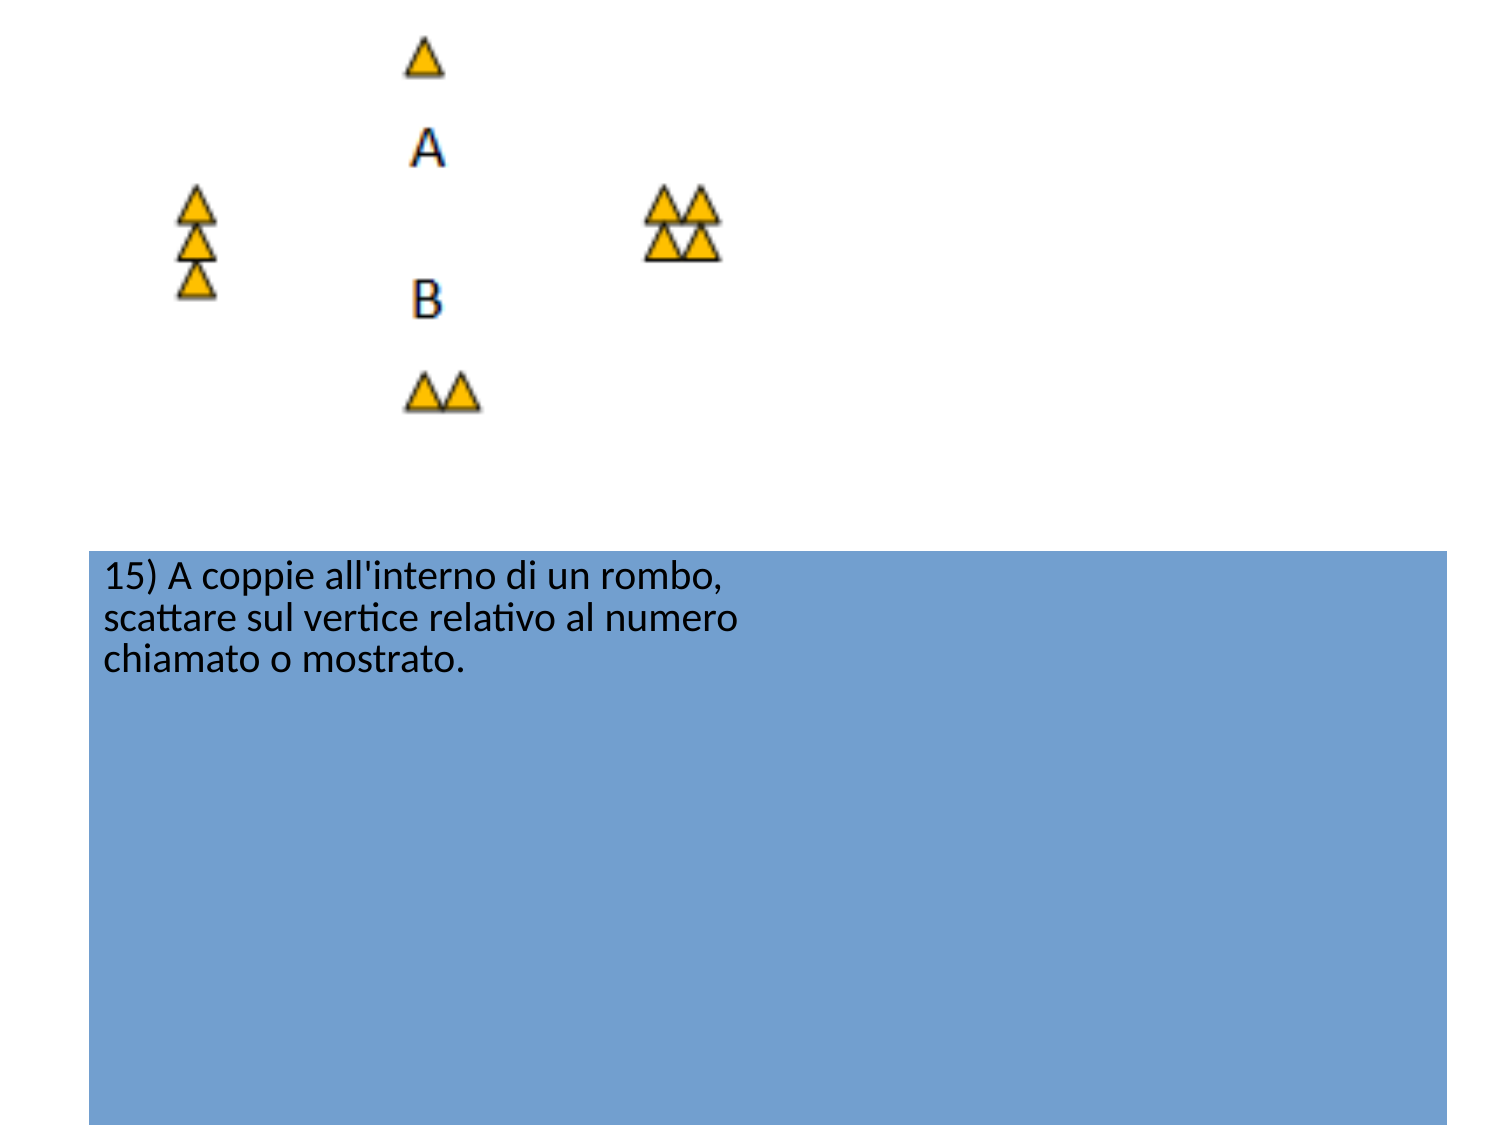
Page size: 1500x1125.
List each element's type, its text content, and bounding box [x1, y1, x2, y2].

table_header [764, 551, 1447, 708]
table_cell [89, 708, 648, 1125]
picture [0, 0, 892, 485]
table_cell [648, 708, 1447, 1125]
table_header 15) A coppie all'interno di un rombo, scattare sul vertice relativo al numero chiamato o mostrato. [89, 551, 764, 708]
